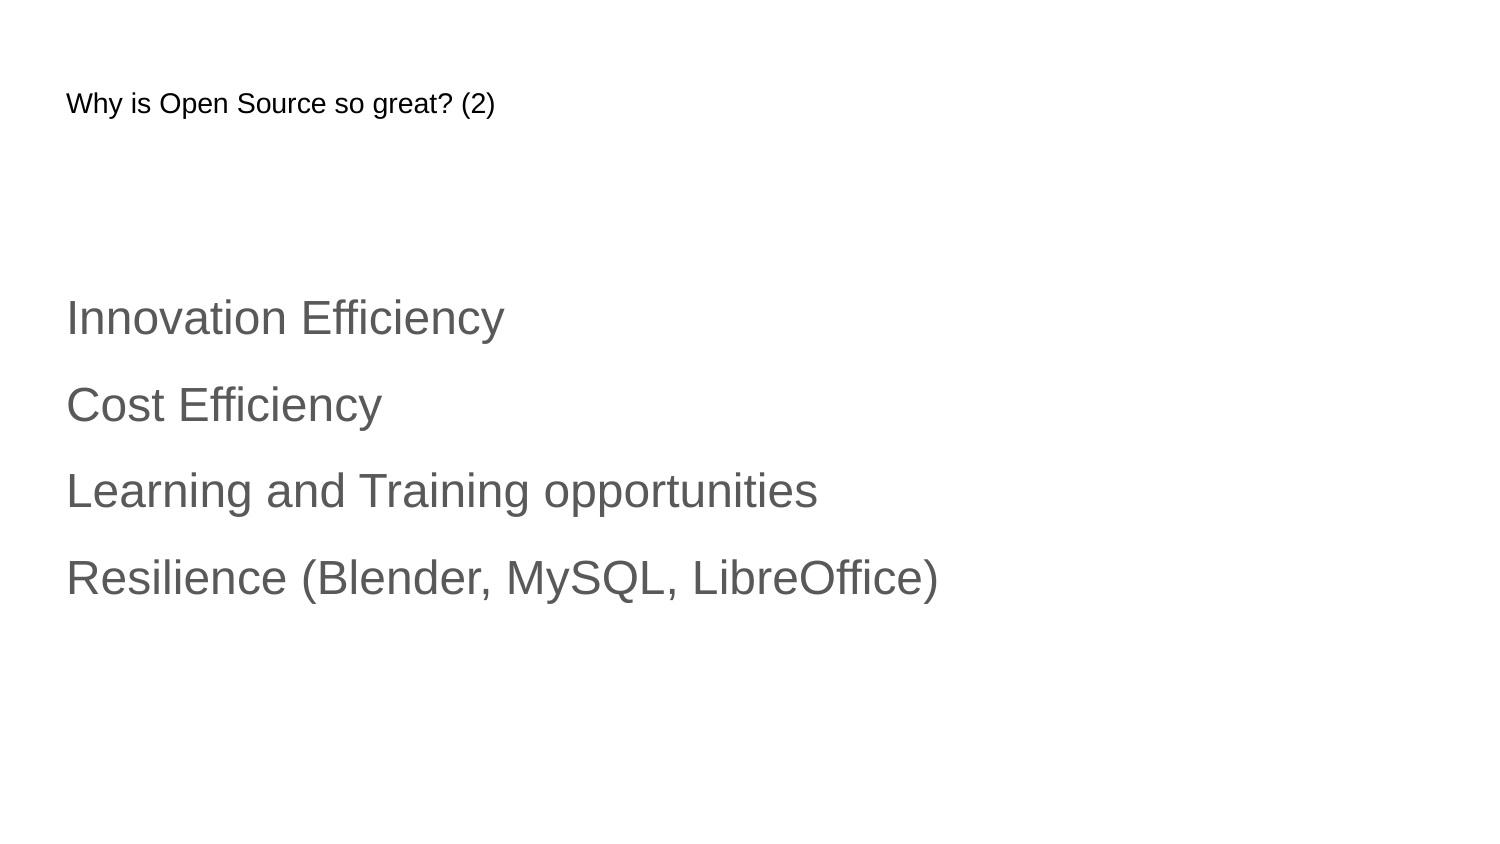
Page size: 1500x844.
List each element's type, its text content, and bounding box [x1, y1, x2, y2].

title Why is Open Source so great? (2) [51, 72, 1449, 167]
list Innovation Efficiency Cost Efficiency Learning and Training opportunities Resilience (Blender, MySQL, LibreOffice) [51, 189, 1449, 750]
